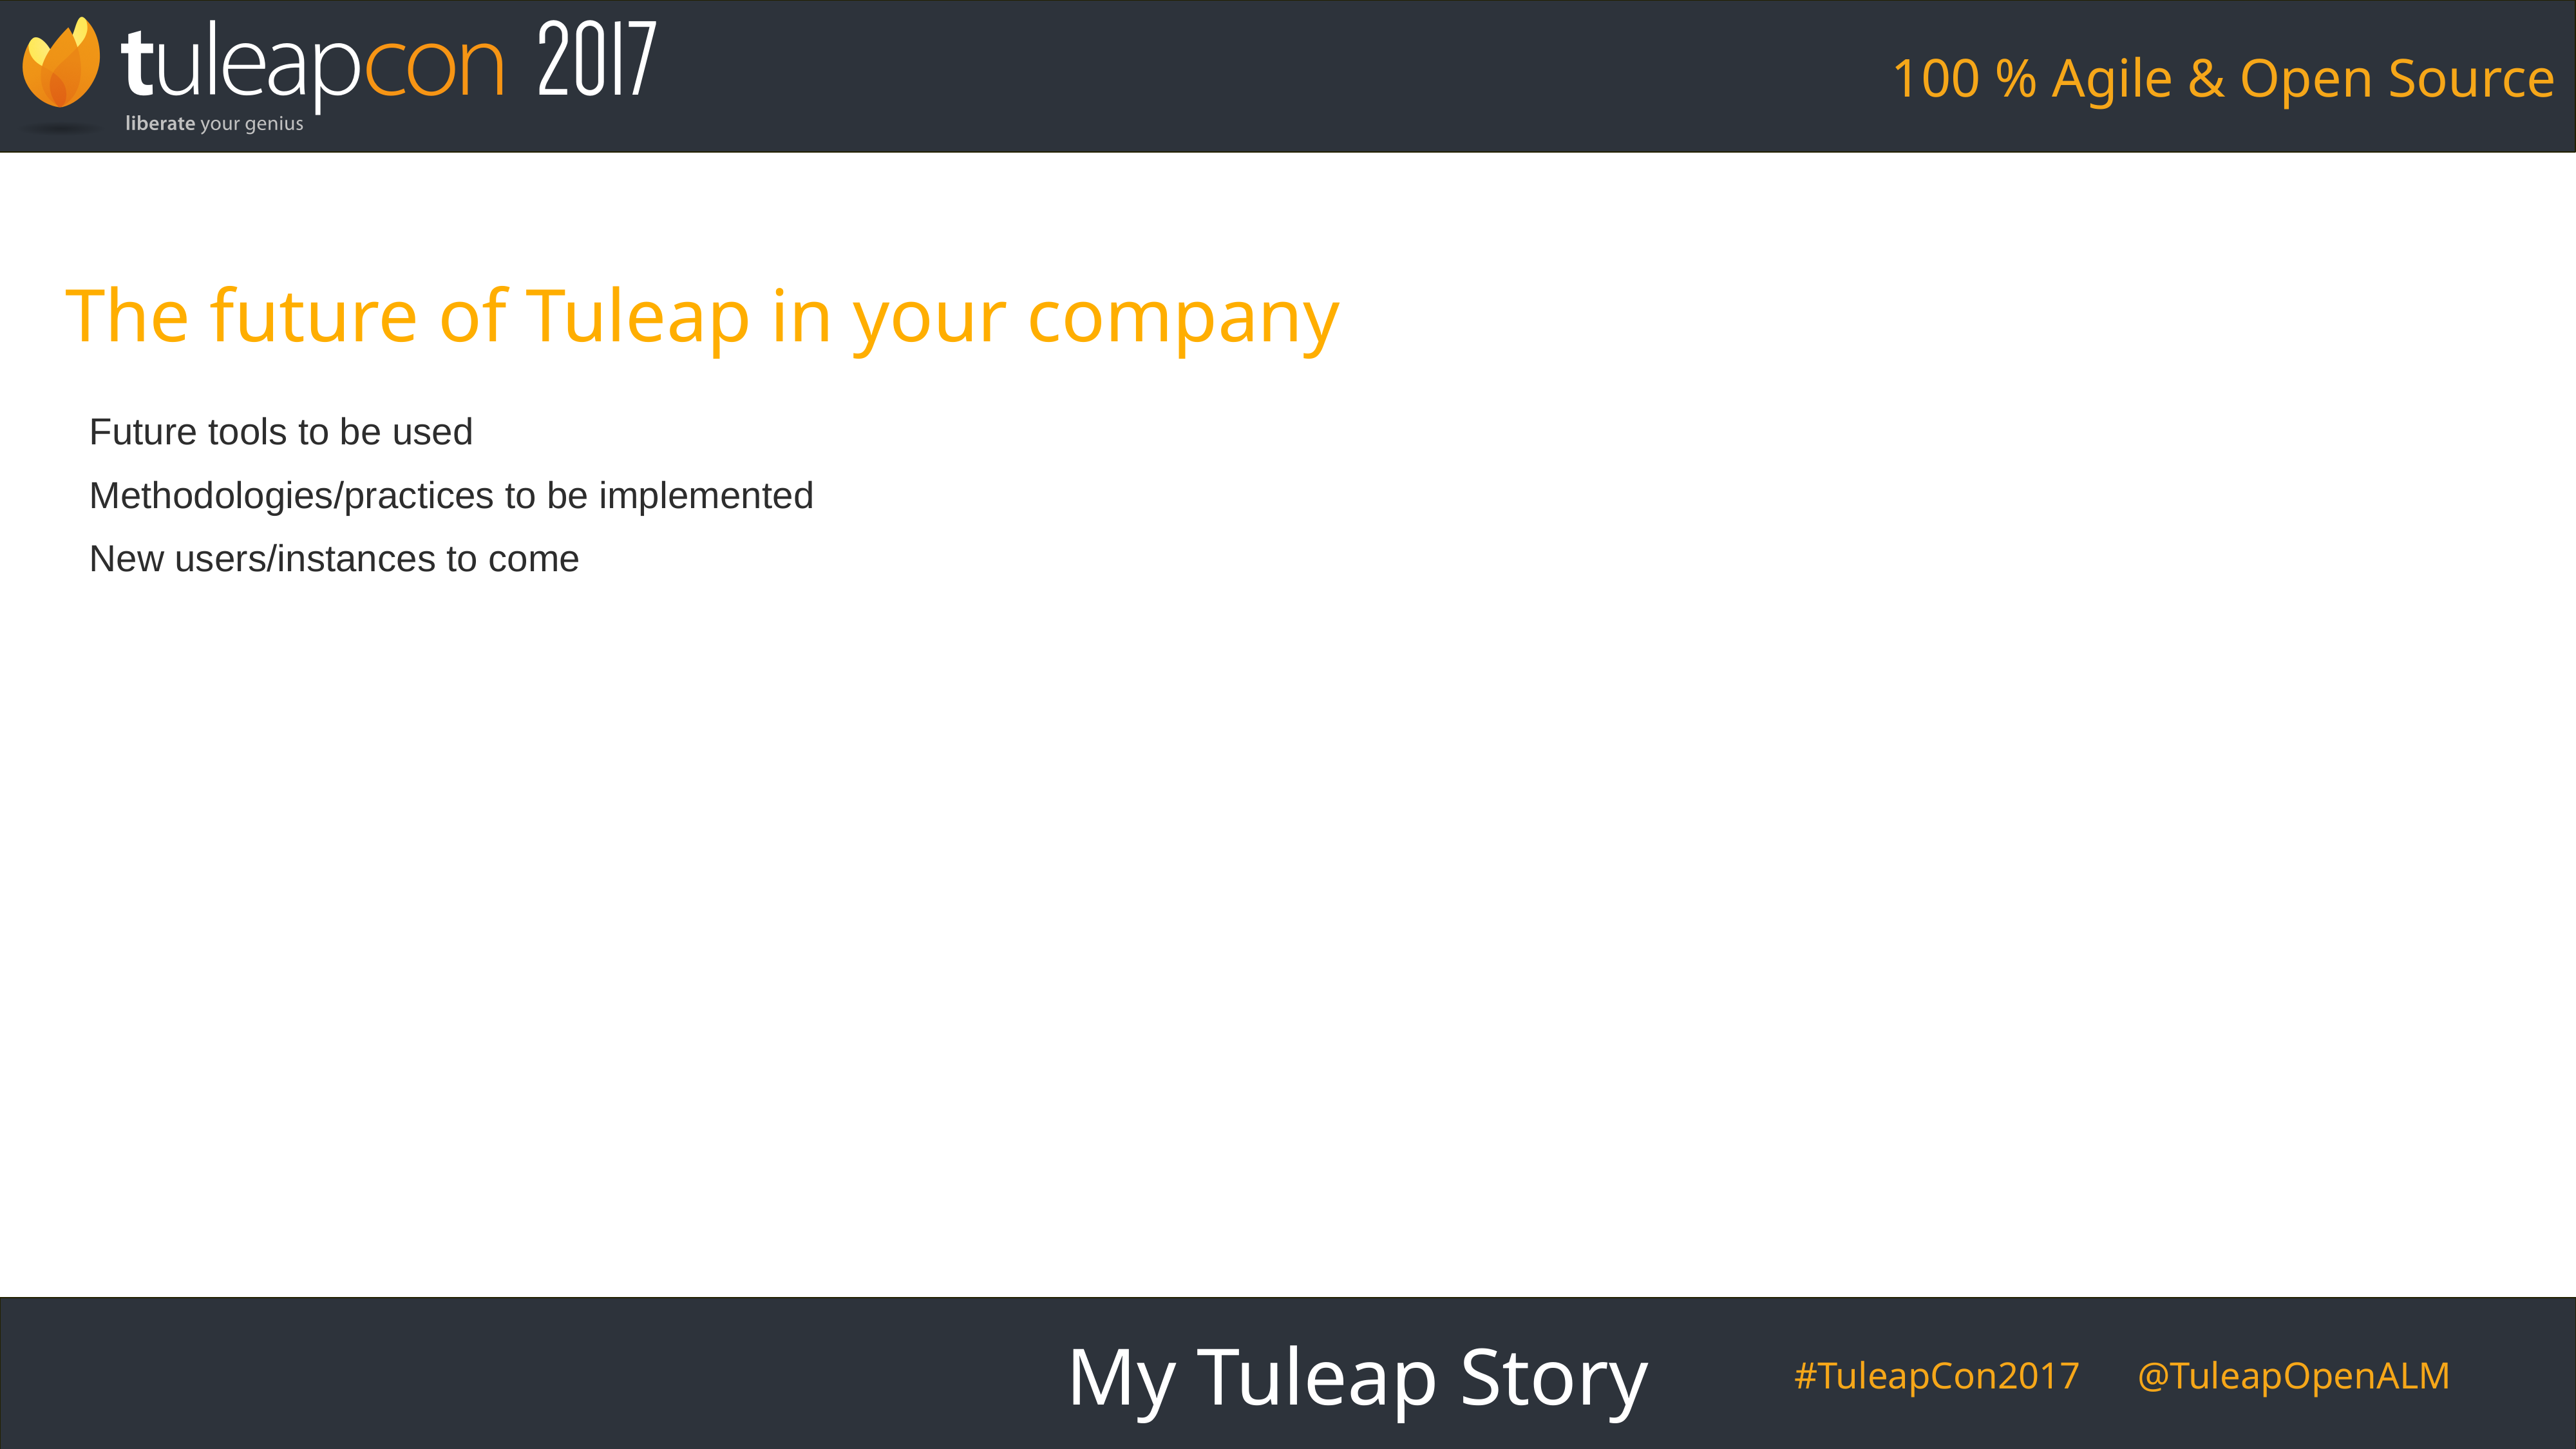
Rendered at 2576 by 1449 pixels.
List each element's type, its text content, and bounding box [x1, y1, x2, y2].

picture [9, 17, 675, 138]
text_box The future of Tuleap in your company Future tools to be used Methodologies/practices to be implemented New users/instances to come [59, 263, 1347, 585]
